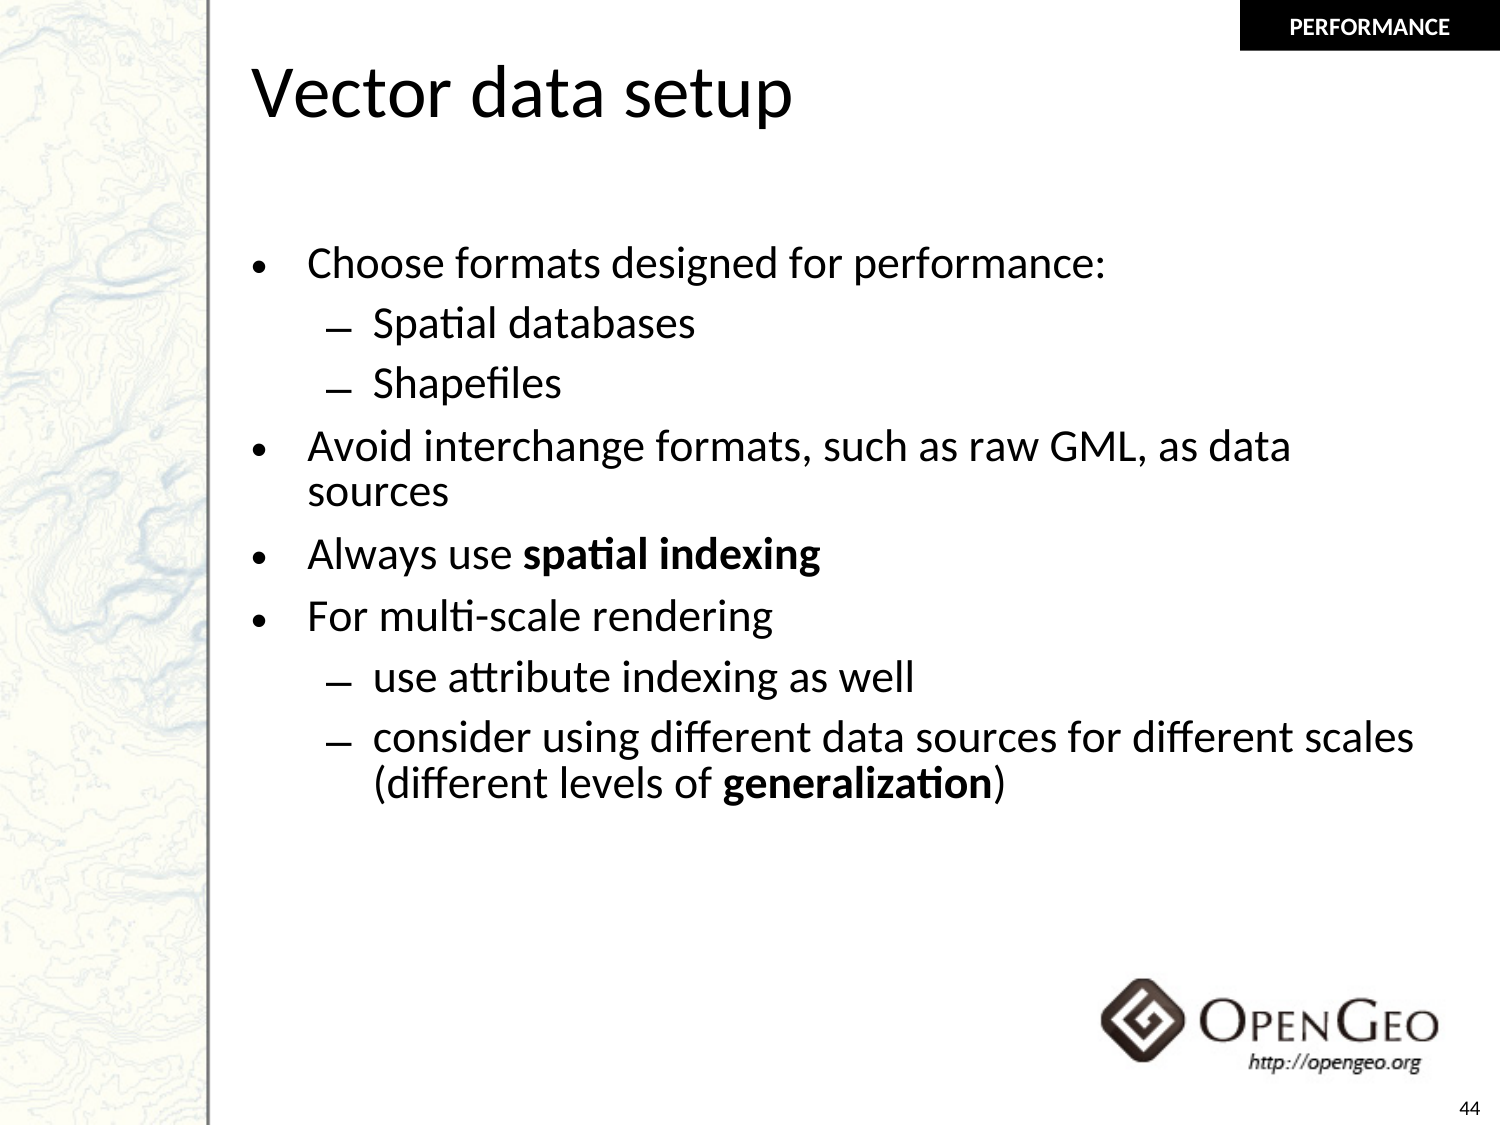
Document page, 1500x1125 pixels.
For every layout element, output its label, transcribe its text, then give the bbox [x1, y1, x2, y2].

title Vector data setup [236, 13, 1426, 185]
list Choose formats designed for performance: Spatial databases Shapefiles Avoid interchange formats, such as raw GML, as data sources Always use spatial indexing For multi-scale rendering use attribute indexing as well consider using different data sources for different scales (different levels of generalization) [236, 236, 1447, 1004]
text_box PERFORMANCE [1240, 0, 1500, 51]
picture [0, 0, 1500, 1125]
